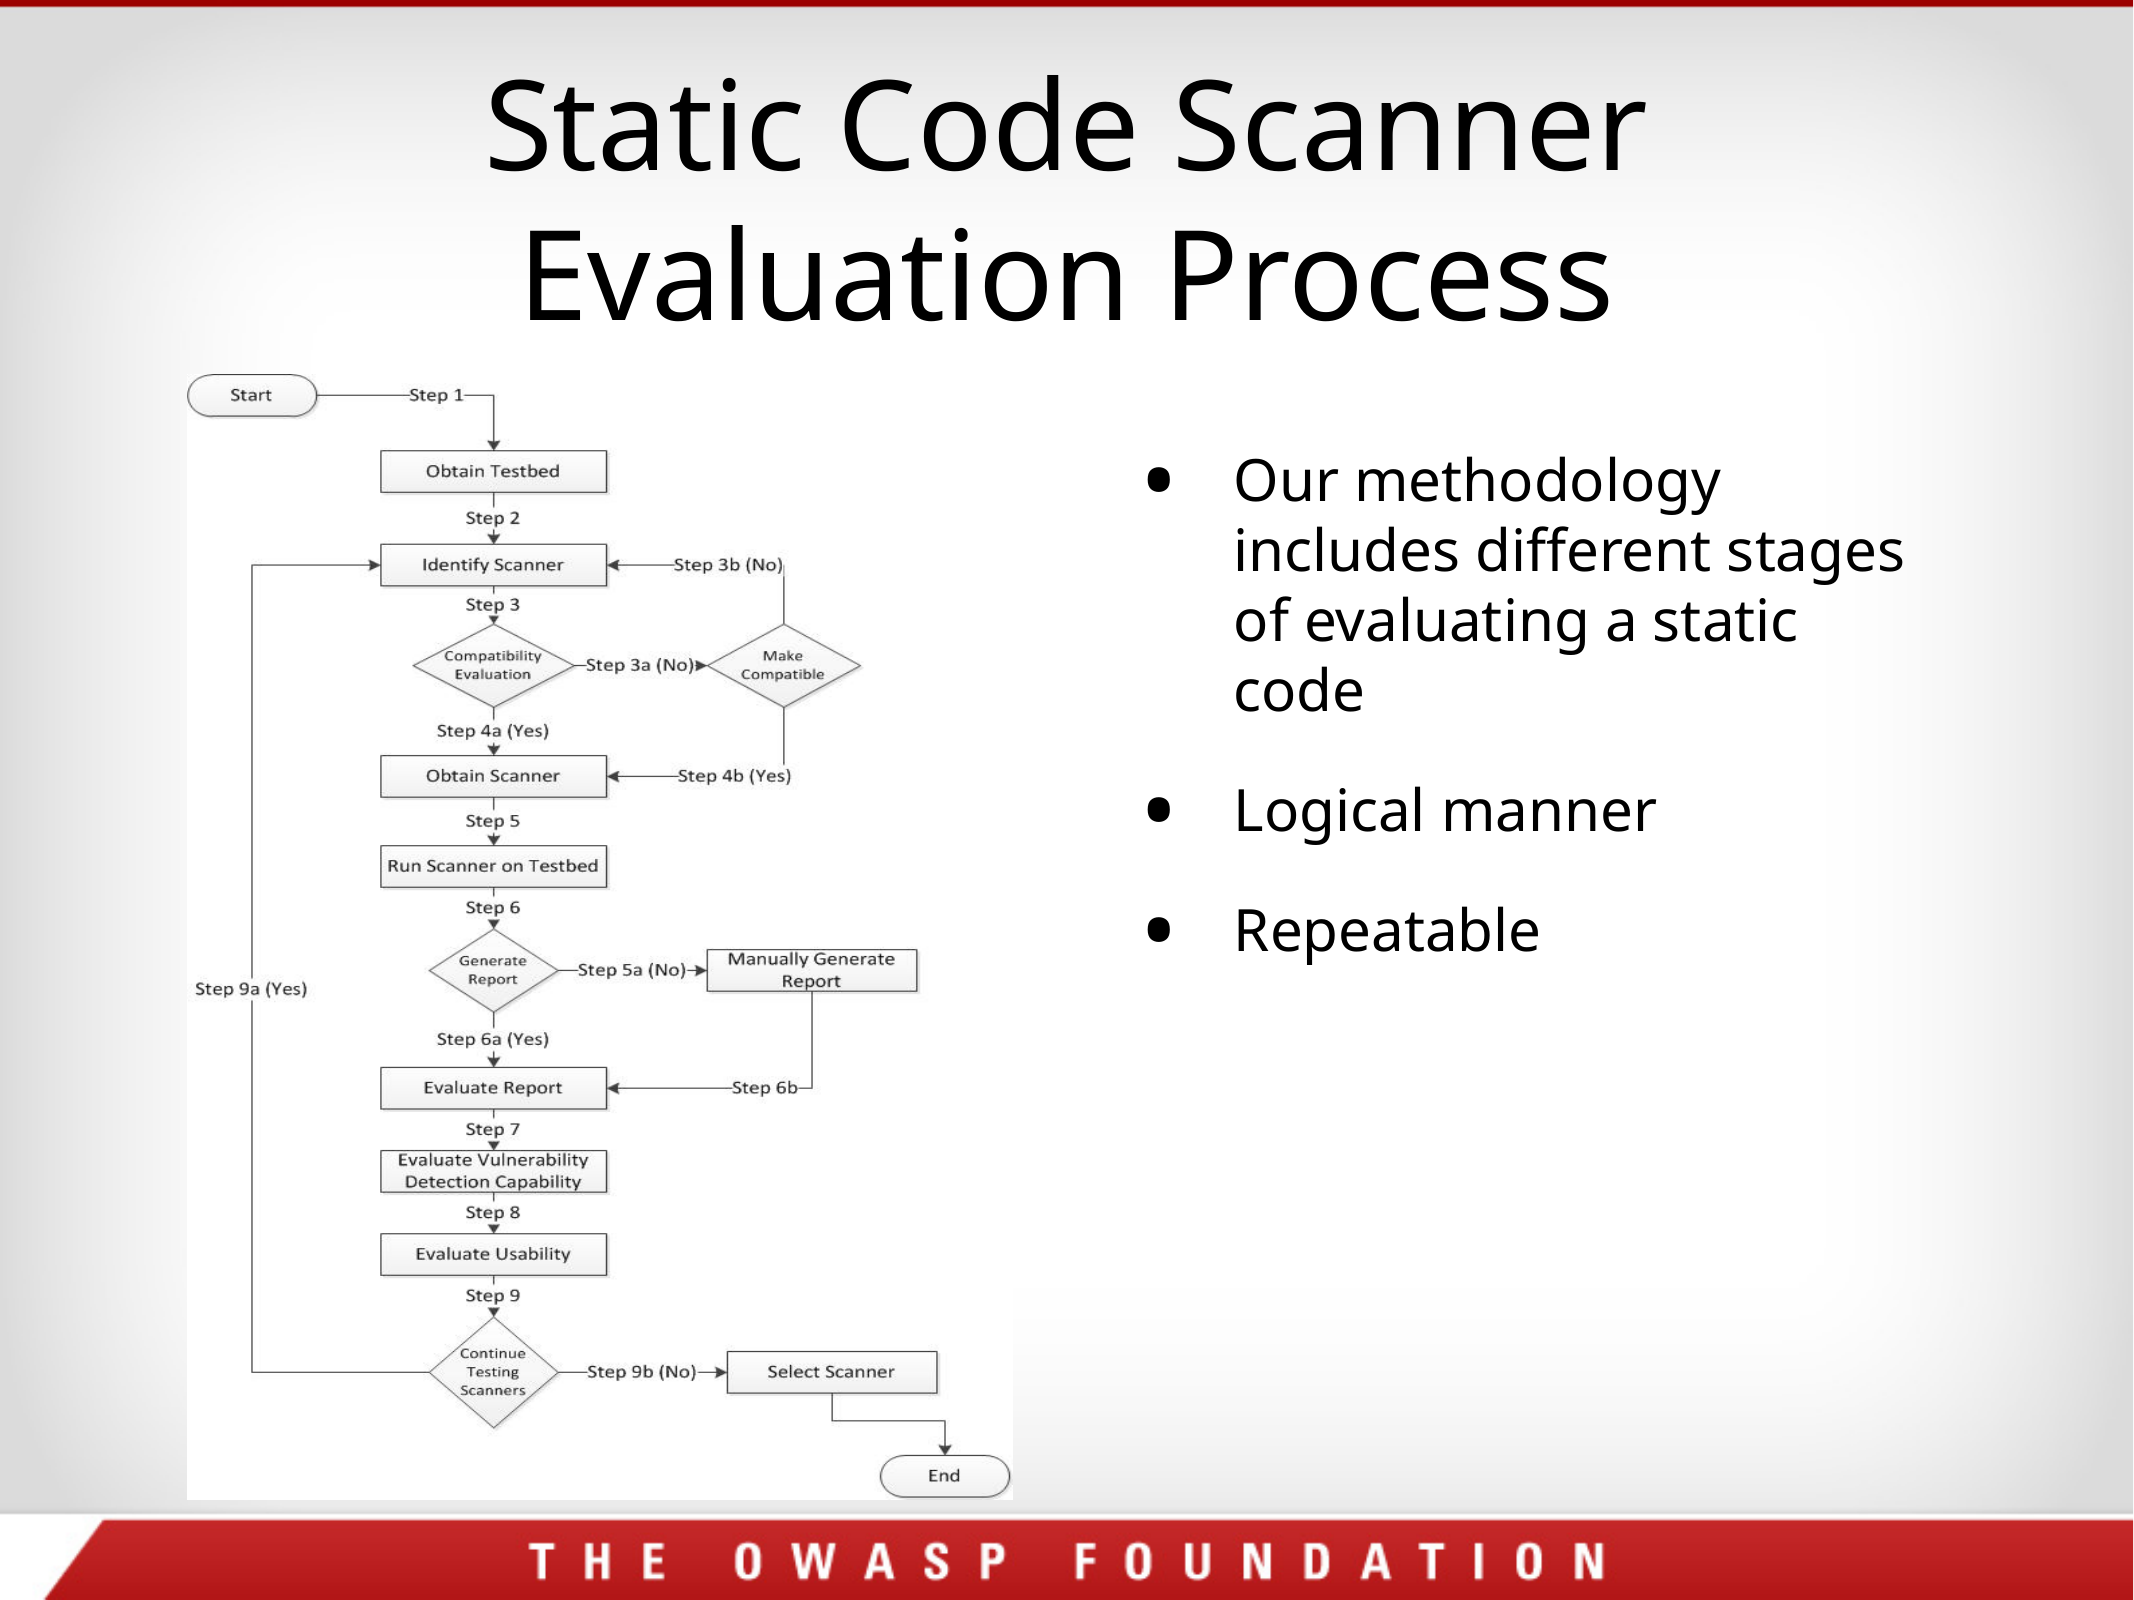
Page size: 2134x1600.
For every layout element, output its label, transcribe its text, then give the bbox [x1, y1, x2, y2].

title Static Code Scanner Evaluation Process [208, 15, 1925, 376]
list Our methodology includes different stages of evaluating a static code Logical manner Repeatable [1087, 454, 1926, 1510]
picture [0, 0, 2134, 1600]
